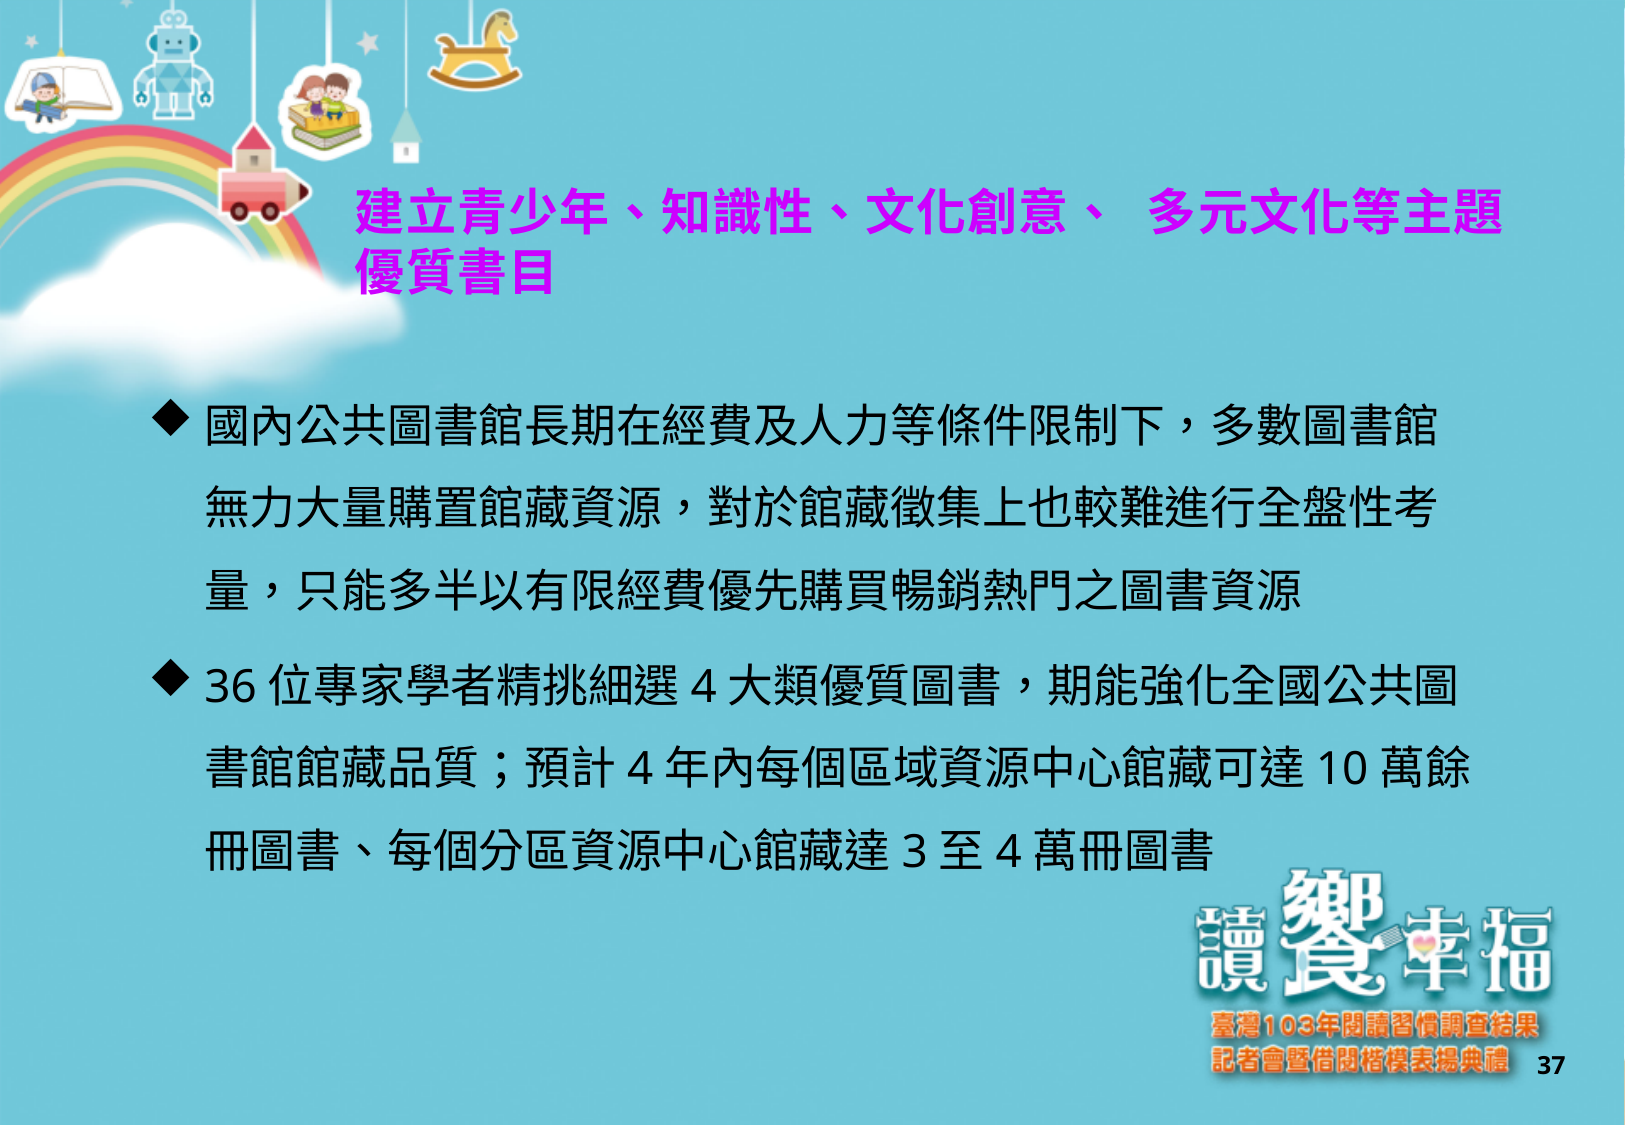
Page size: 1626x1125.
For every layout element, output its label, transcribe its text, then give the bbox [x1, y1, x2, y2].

slide_number <編號> [1201, 1042, 1581, 1103]
picture [0, 0, 1625, 1125]
text_box 建立青少年、知識性、文化創意、 多元文化等主題優質書目 [339, 172, 1522, 308]
text_box 國內公共圖書館長期在經費及人力等條件限制下，多數圖書館無力大量購置館藏資源，對於館藏徵集上也較難進行全盤性考量，只能多半以有限經費優先購買暢銷熱門之圖書資源 36位專家學者精挑細選4大類優質圖書，期能強化全國公共圖書館館藏品質；預計4年內每個區域資源中心館藏可達10萬餘冊圖書、每個分區資源中心館藏達3至4萬冊圖書 [133, 361, 1492, 884]
